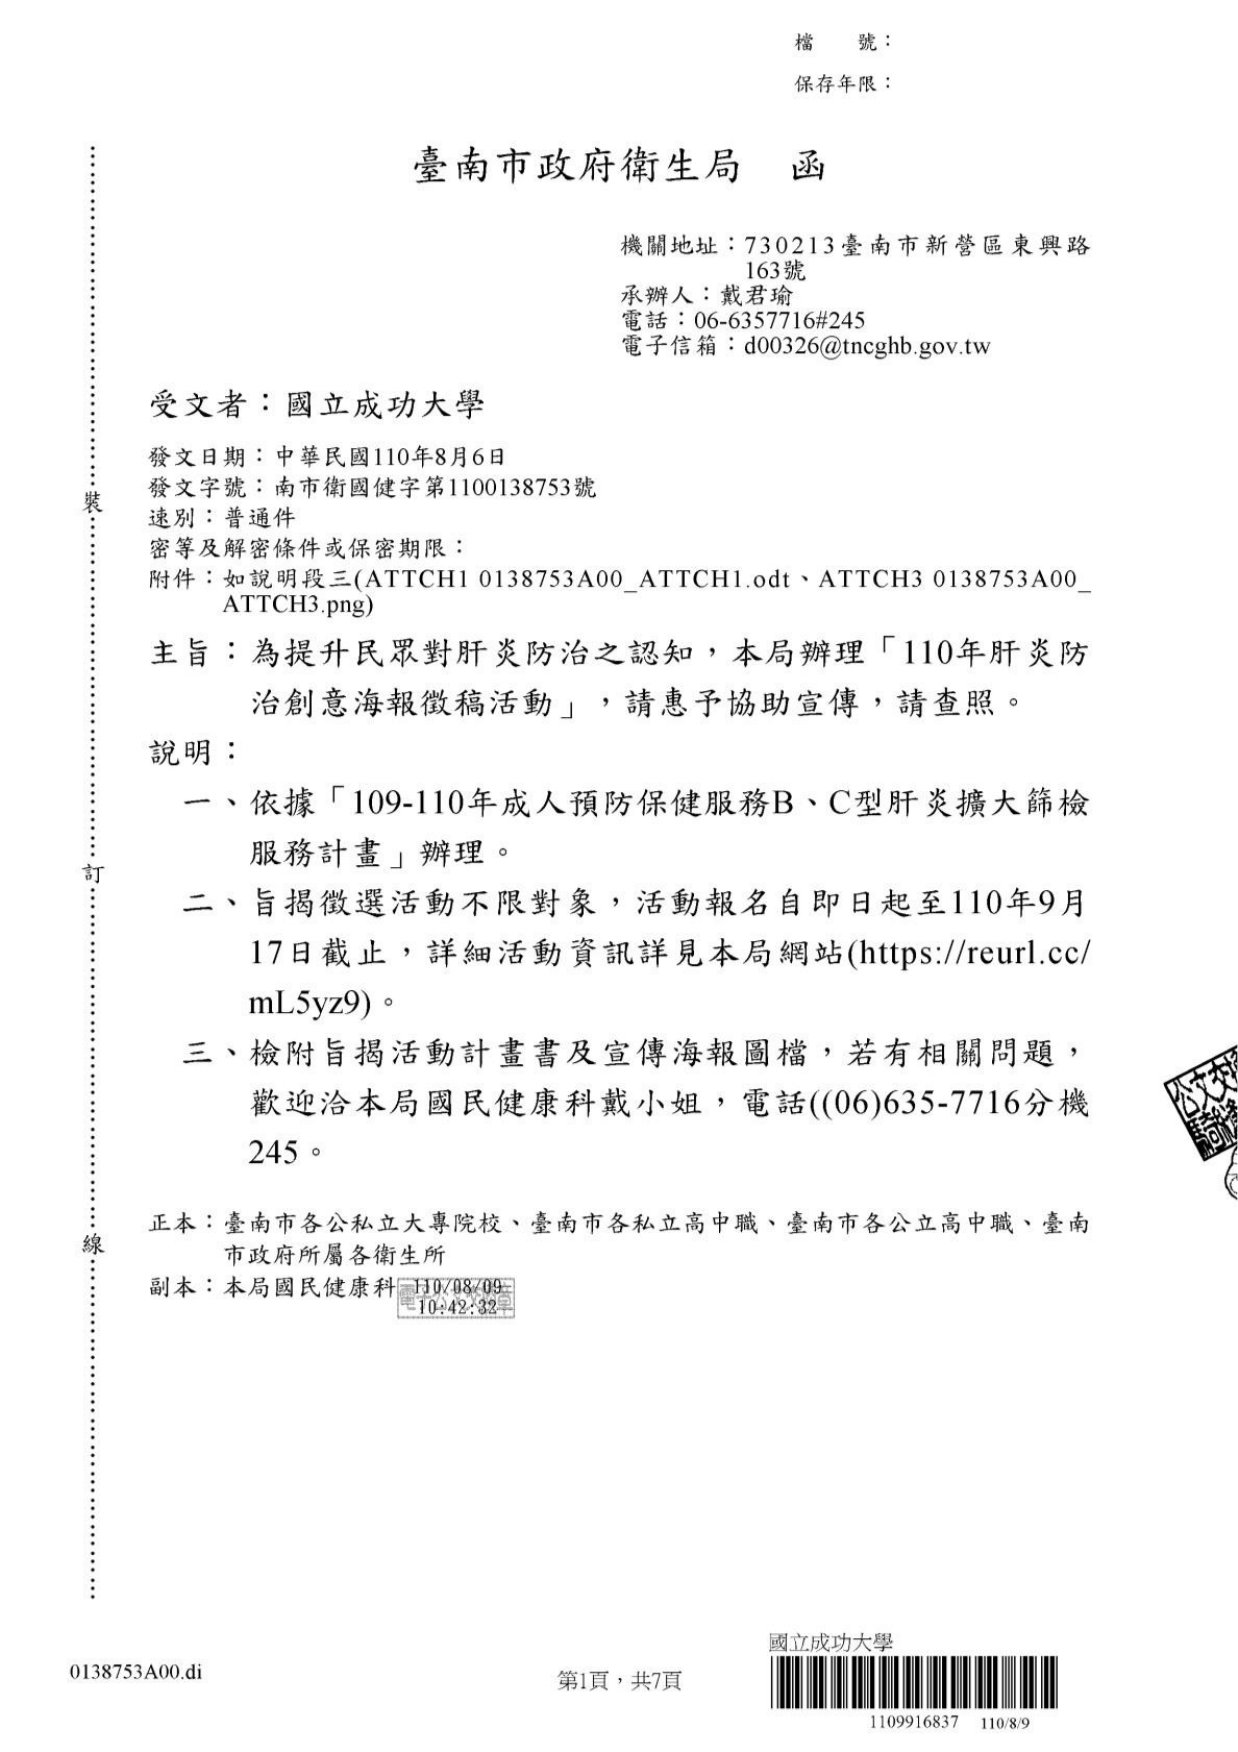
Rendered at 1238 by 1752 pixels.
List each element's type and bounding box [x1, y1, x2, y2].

text_box [0, 0, 1238, 1752]
